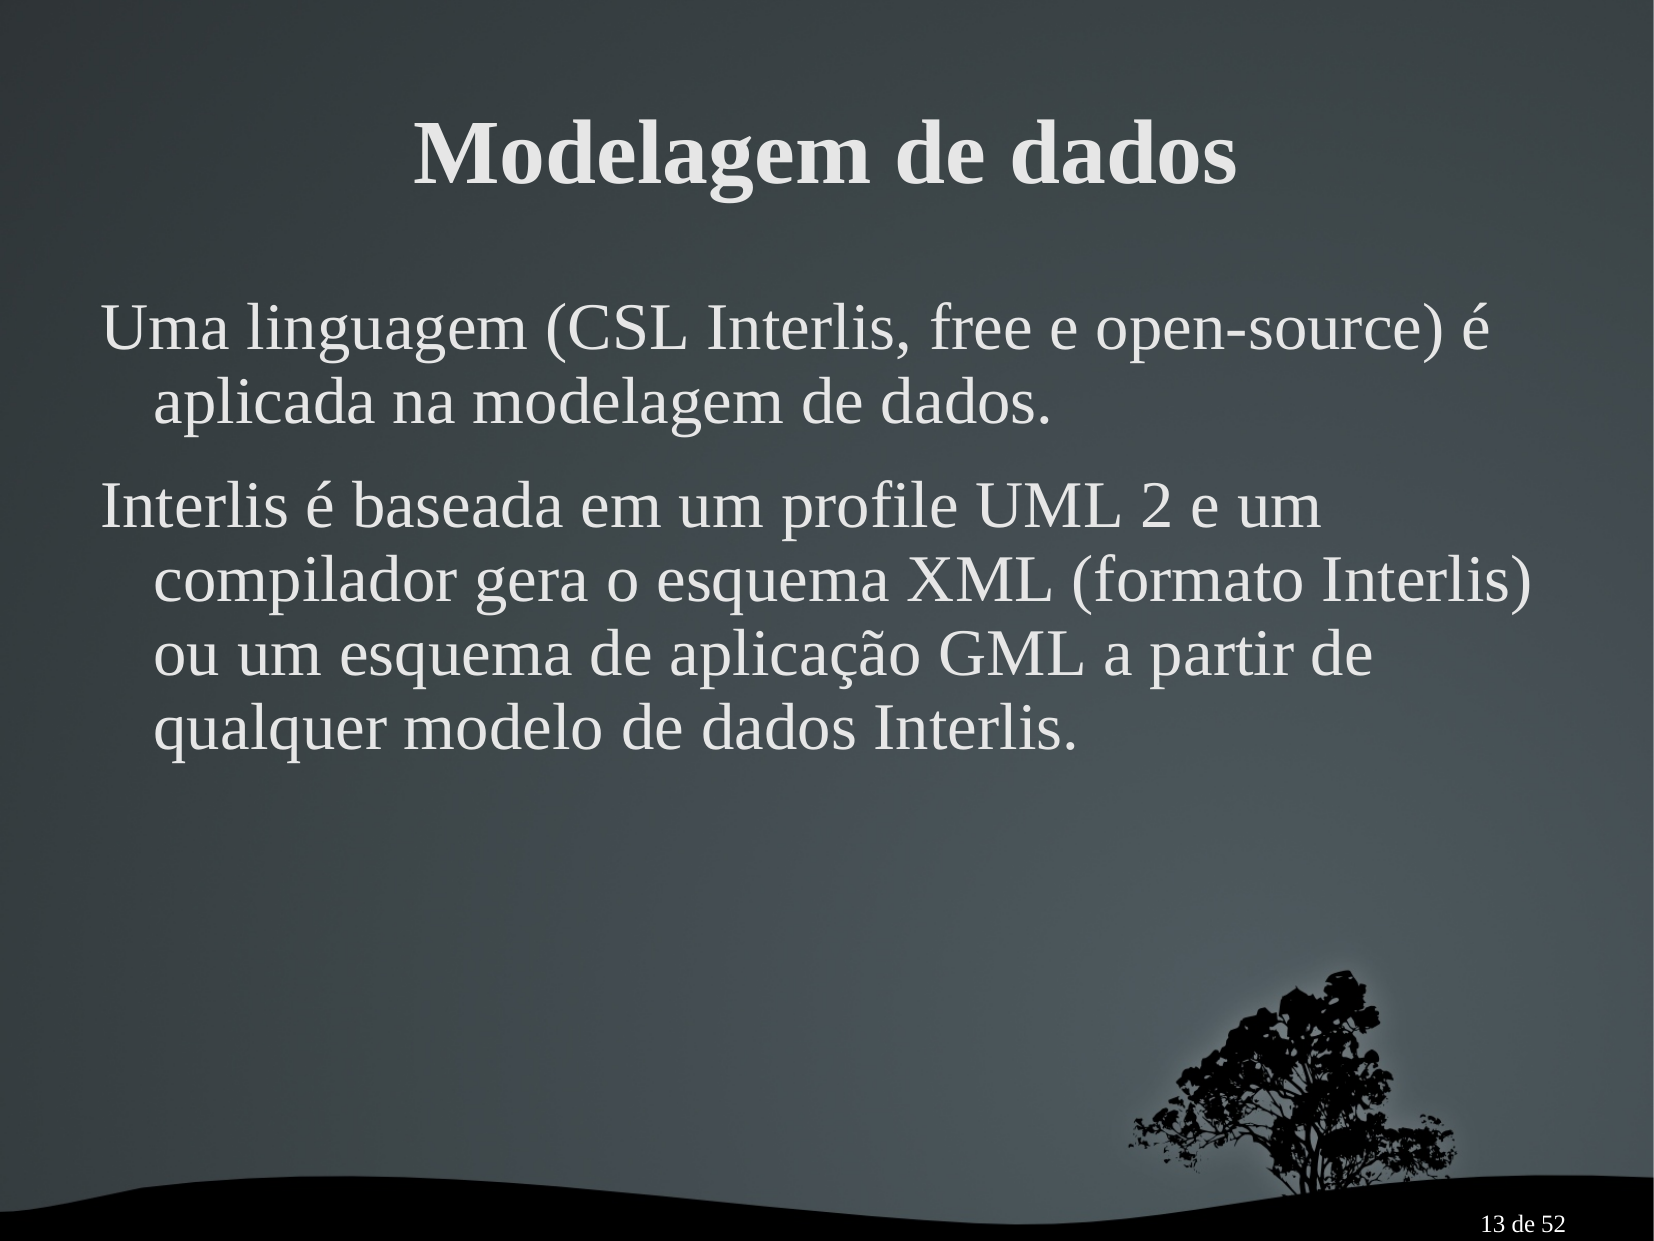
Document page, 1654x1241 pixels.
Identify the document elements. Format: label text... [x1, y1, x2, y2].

picture [0, 0, 1654, 1241]
title Modelagem de dados [82, 49, 1571, 257]
list Uma linguagem (CSL Interlis, free e open-source) é aplicada na modelagem de dados. Interlis é baseada em um profile UML 2 e um compilador gera o esquema XML (formato Interlis) ou um esquema de aplicação GML a partir de qualquer modelo de dados Interlis. [82, 290, 1571, 1109]
